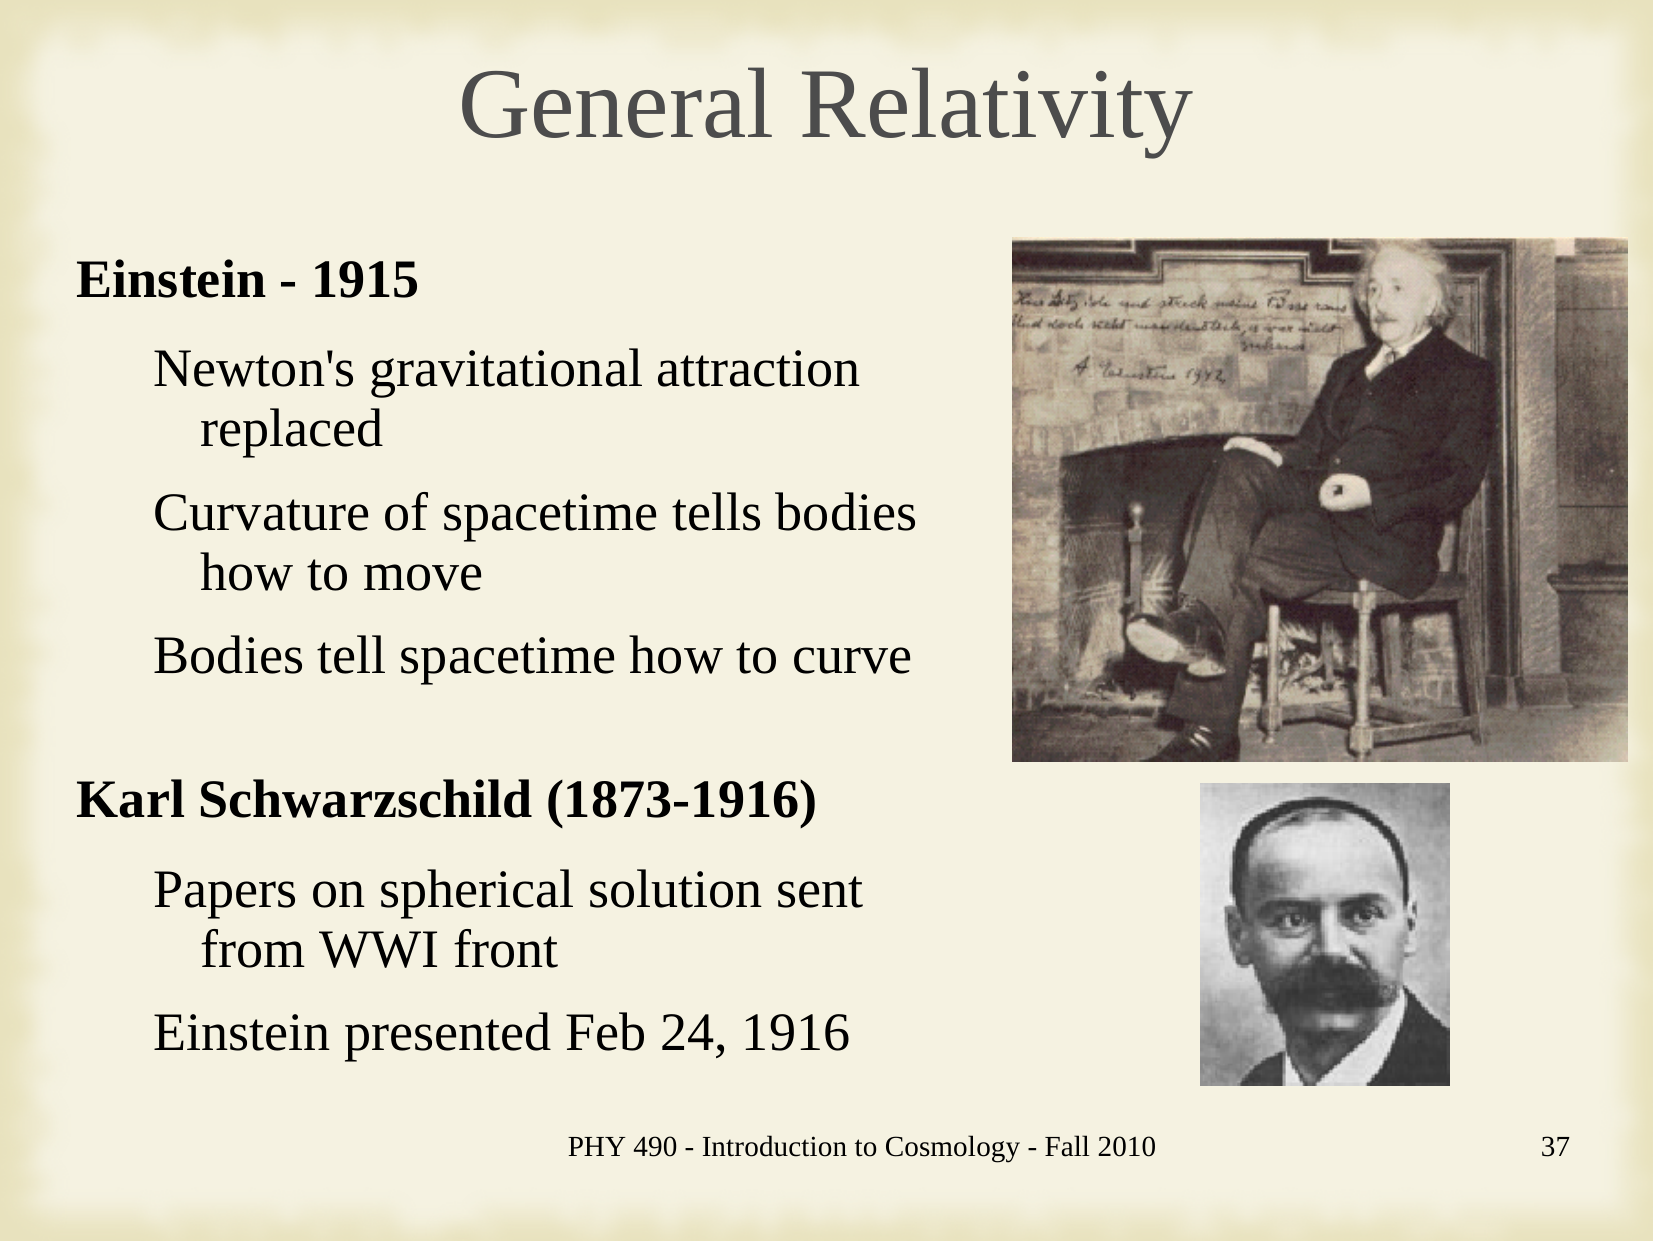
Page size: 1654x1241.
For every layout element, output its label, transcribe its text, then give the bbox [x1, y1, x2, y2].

list Einstein - 1915 Newton's gravitational attraction replaced Curvature of spacetime tells bodies how to move Bodies tell spacetime how to curve Karl Schwarzschild (1873-1916) Papers on spherical solution sent from WWI front Einstein presented Feb 24, 1916 [58, 248, 976, 1075]
title General Relativity [82, 0, 1571, 208]
picture [0, 0, 1653, 1241]
